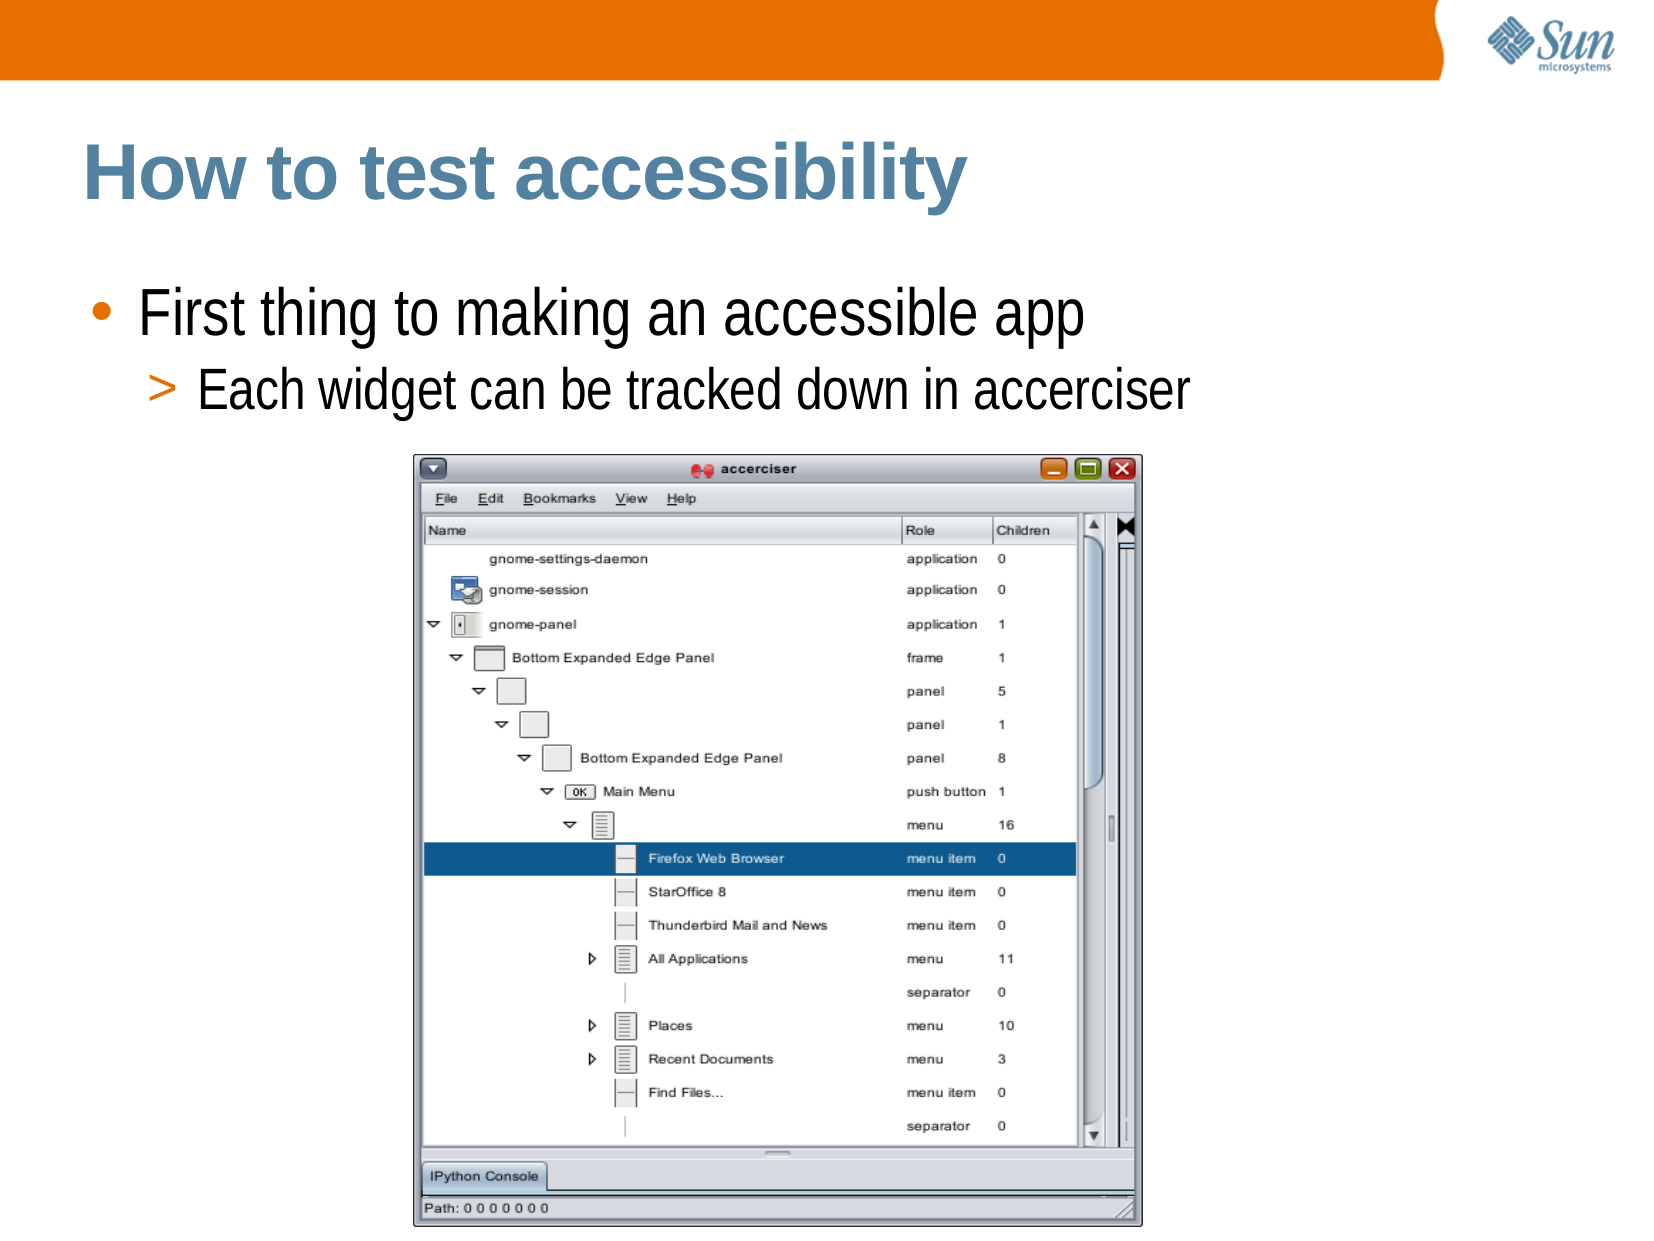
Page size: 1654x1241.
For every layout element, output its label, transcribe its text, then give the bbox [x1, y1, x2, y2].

picture [413, 454, 1143, 1228]
picture [0, 0, 1654, 83]
list First thing to making an accessible app Each widget can be tracked down in accerciser [71, 283, 1545, 1121]
title How to test accessibility [82, 135, 1585, 251]
